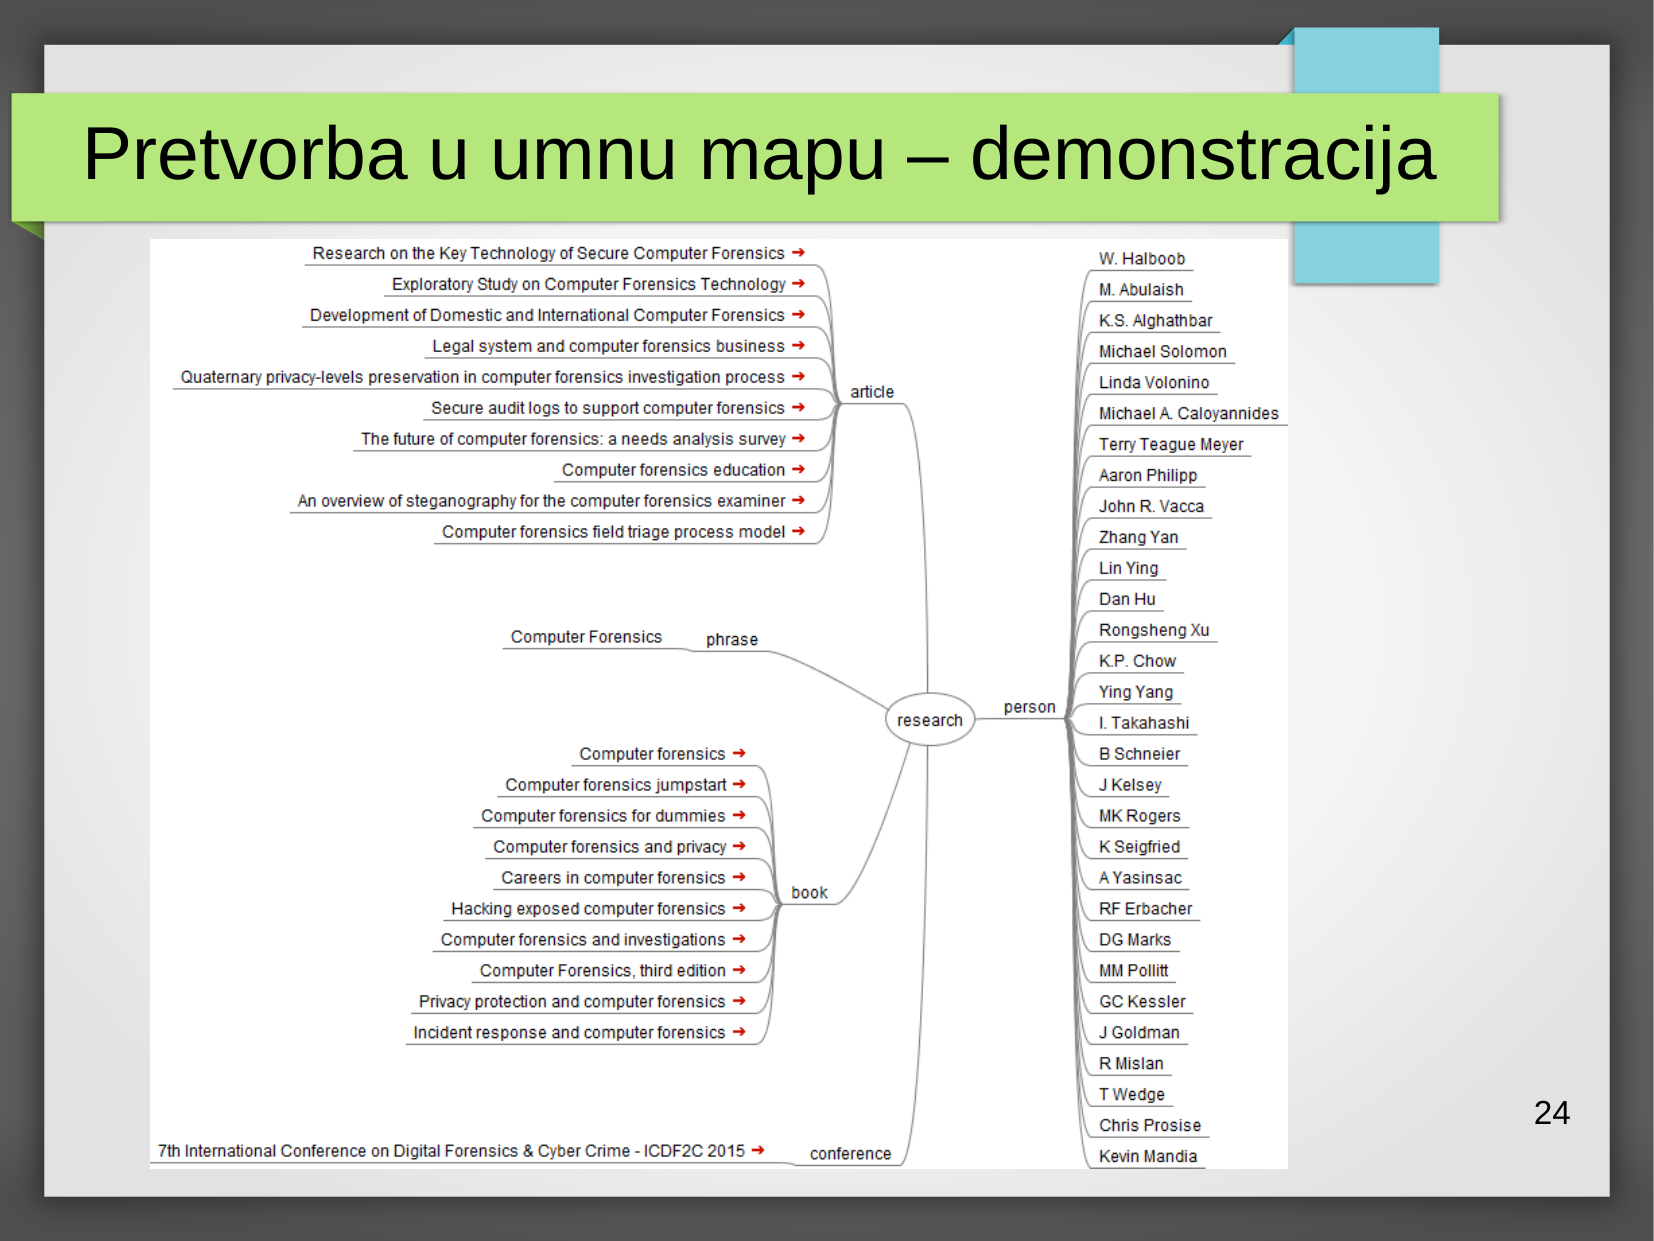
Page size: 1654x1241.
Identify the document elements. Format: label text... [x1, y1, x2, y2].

picture [0, 0, 1654, 1241]
title Pretvorba u umnu mapu – demonstracija [82, 94, 1489, 213]
